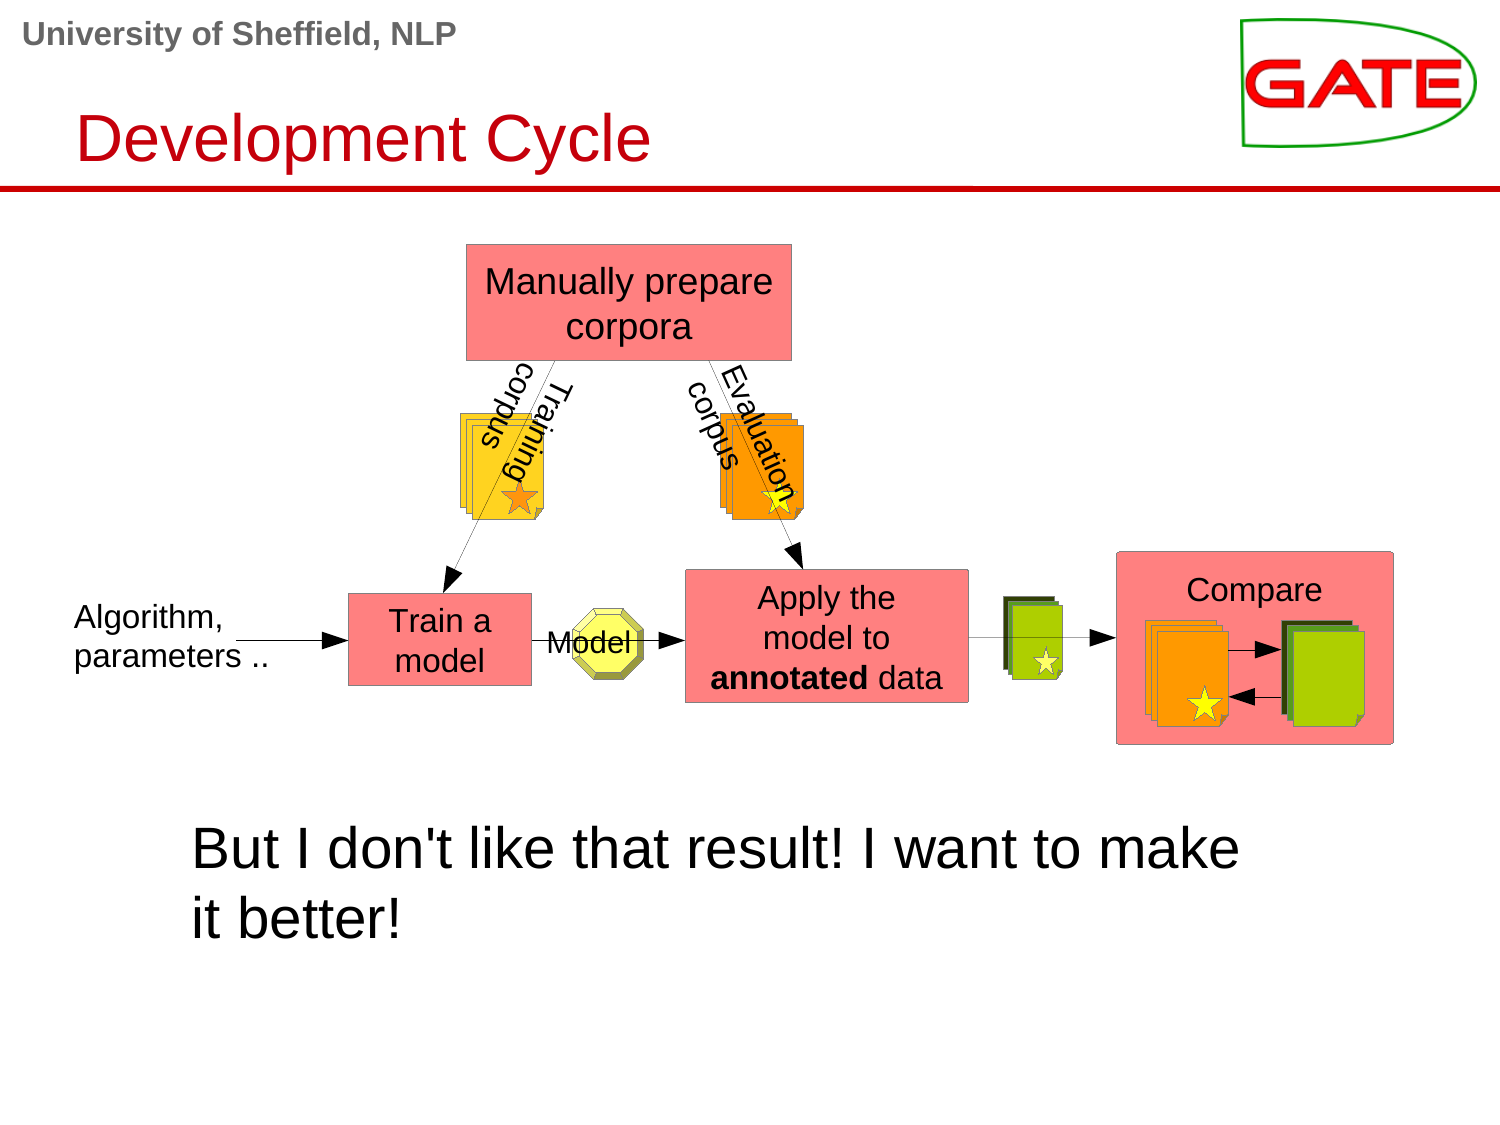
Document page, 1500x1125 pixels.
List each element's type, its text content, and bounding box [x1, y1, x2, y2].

text_box [510, 468, 522, 478]
text_box [1281, 620, 1365, 727]
text_box [593, 641, 602, 651]
text_box [573, 641, 644, 680]
title Development Cycle [75, 44, 1425, 233]
text_box Manually prepare corpora [466, 244, 792, 361]
text_box [580, 641, 585, 651]
text_box [734, 413, 804, 520]
text_box Train a model [348, 593, 532, 686]
text_box [580, 609, 644, 640]
text_box [720, 413, 780, 520]
text_box Apply the model to annotated data [685, 569, 969, 703]
text_box [460, 413, 529, 520]
text_box Compare [1116, 551, 1394, 745]
text_box [1003, 596, 1063, 637]
text_box [1003, 638, 1063, 680]
picture [1240, 18, 1477, 148]
text_box But I don't like that result! I want to make it better! [177, 803, 1264, 958]
text_box [1145, 620, 1229, 727]
text_box [479, 413, 544, 520]
text_box Algorithm, parameters .. [59, 587, 296, 762]
